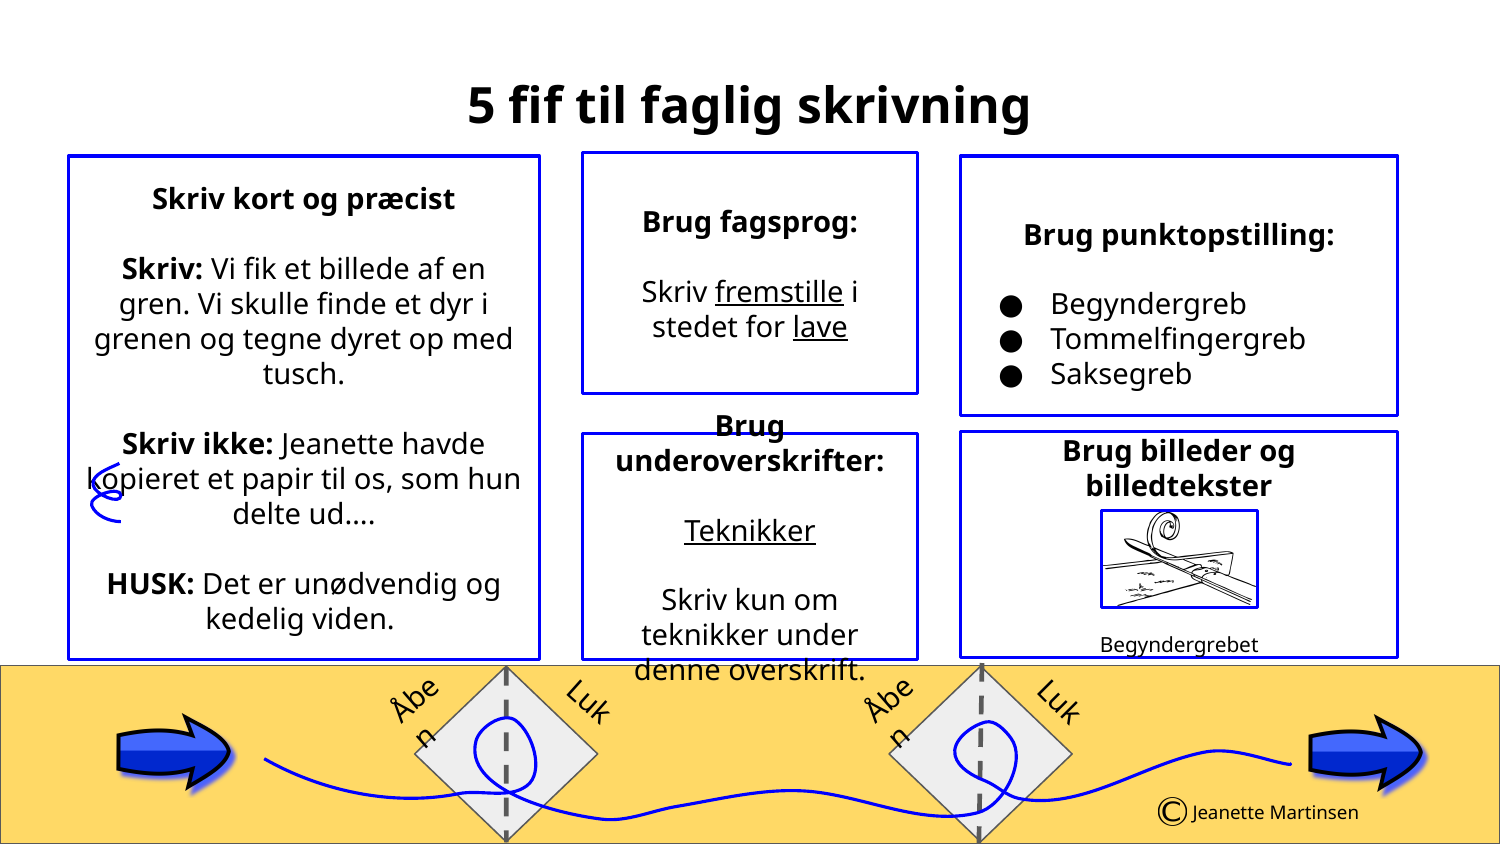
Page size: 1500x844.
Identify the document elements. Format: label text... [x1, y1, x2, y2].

text_box [655, 666, 663, 671]
text_box Jeanette Martinsen [1177, 785, 1405, 837]
text_box Åben [835, 659, 944, 748]
text_box Brug billeder og billedtekster Begyndergrebet [960, 431, 1398, 658]
text_box 5 fif til faglig skrivning [18, 58, 1482, 153]
picture [1158, 797, 1187, 826]
text_box Brug punktopstilling: Begyndergreb Tommelfingergreb Saksegreb [960, 155, 1398, 416]
picture [113, 710, 238, 798]
picture [1102, 512, 1256, 606]
text_box Brug fagsprog: Skriv fremstille i stedet for lave [582, 152, 918, 394]
text_box [732, 666, 741, 678]
text_box [708, 666, 716, 671]
text_box [748, 665, 757, 677]
text_box [764, 666, 772, 671]
text_box Brug underoverskrifter: Teknikker Skriv kun om teknikker under denne overskrift. [582, 433, 918, 660]
text_box Luk [1009, 658, 1121, 762]
text_box Skriv kort og præcist Skriv: Vi fik et billede af en gren. Vi skulle finde et dyr i grenen og tegne dyret op med tusch. Skriv ikke: Jeanette havde kopieret et papir til os, som hun delte ud…. HUSK: Det er unødvendig og kedelig viden. [68, 155, 540, 660]
picture [1305, 711, 1430, 799]
text_box [637, 666, 646, 678]
text_box Åben [361, 660, 473, 750]
text_box Luk [539, 651, 652, 761]
text_box [0, 665, 1500, 844]
